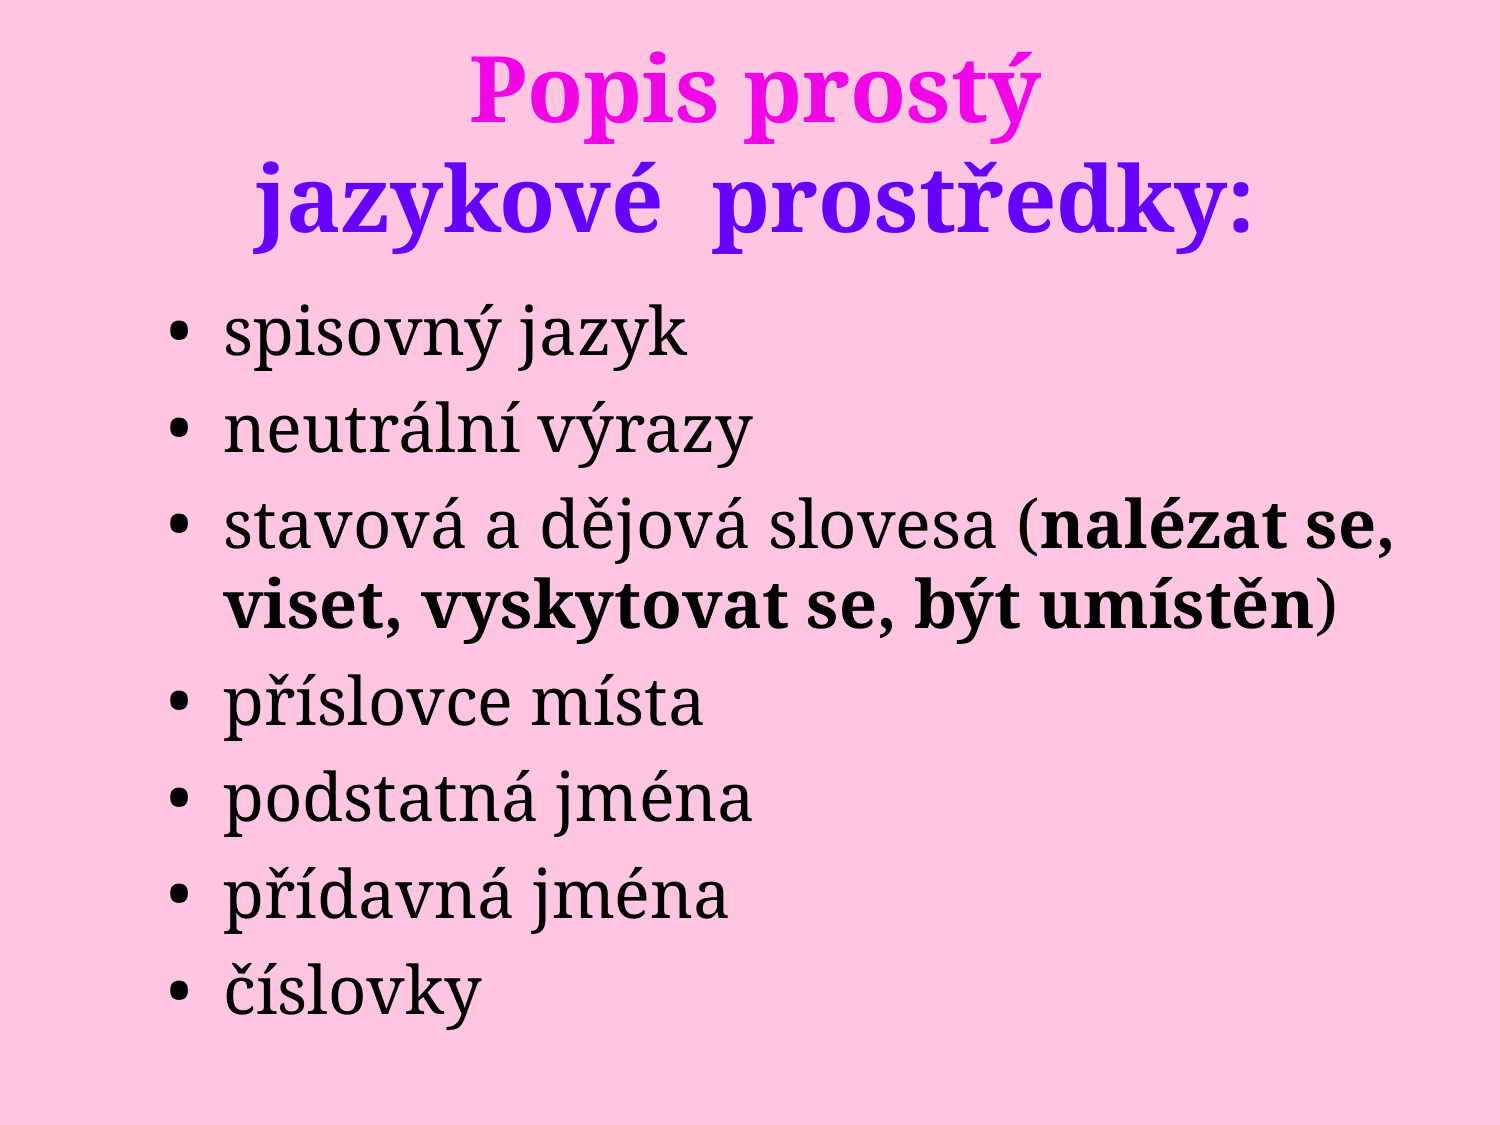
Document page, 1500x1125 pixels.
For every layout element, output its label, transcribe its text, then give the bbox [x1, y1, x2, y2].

list spisovný jazyk neutrální výrazy stavová a dějová slovesa (nalézat se, viset, vyskytovat se, být umístěn) příslovce místa podstatná jména přídavná jména číslovky [152, 281, 1434, 1125]
title Popis prostý jazykové prostředky: [70, 0, 1442, 258]
